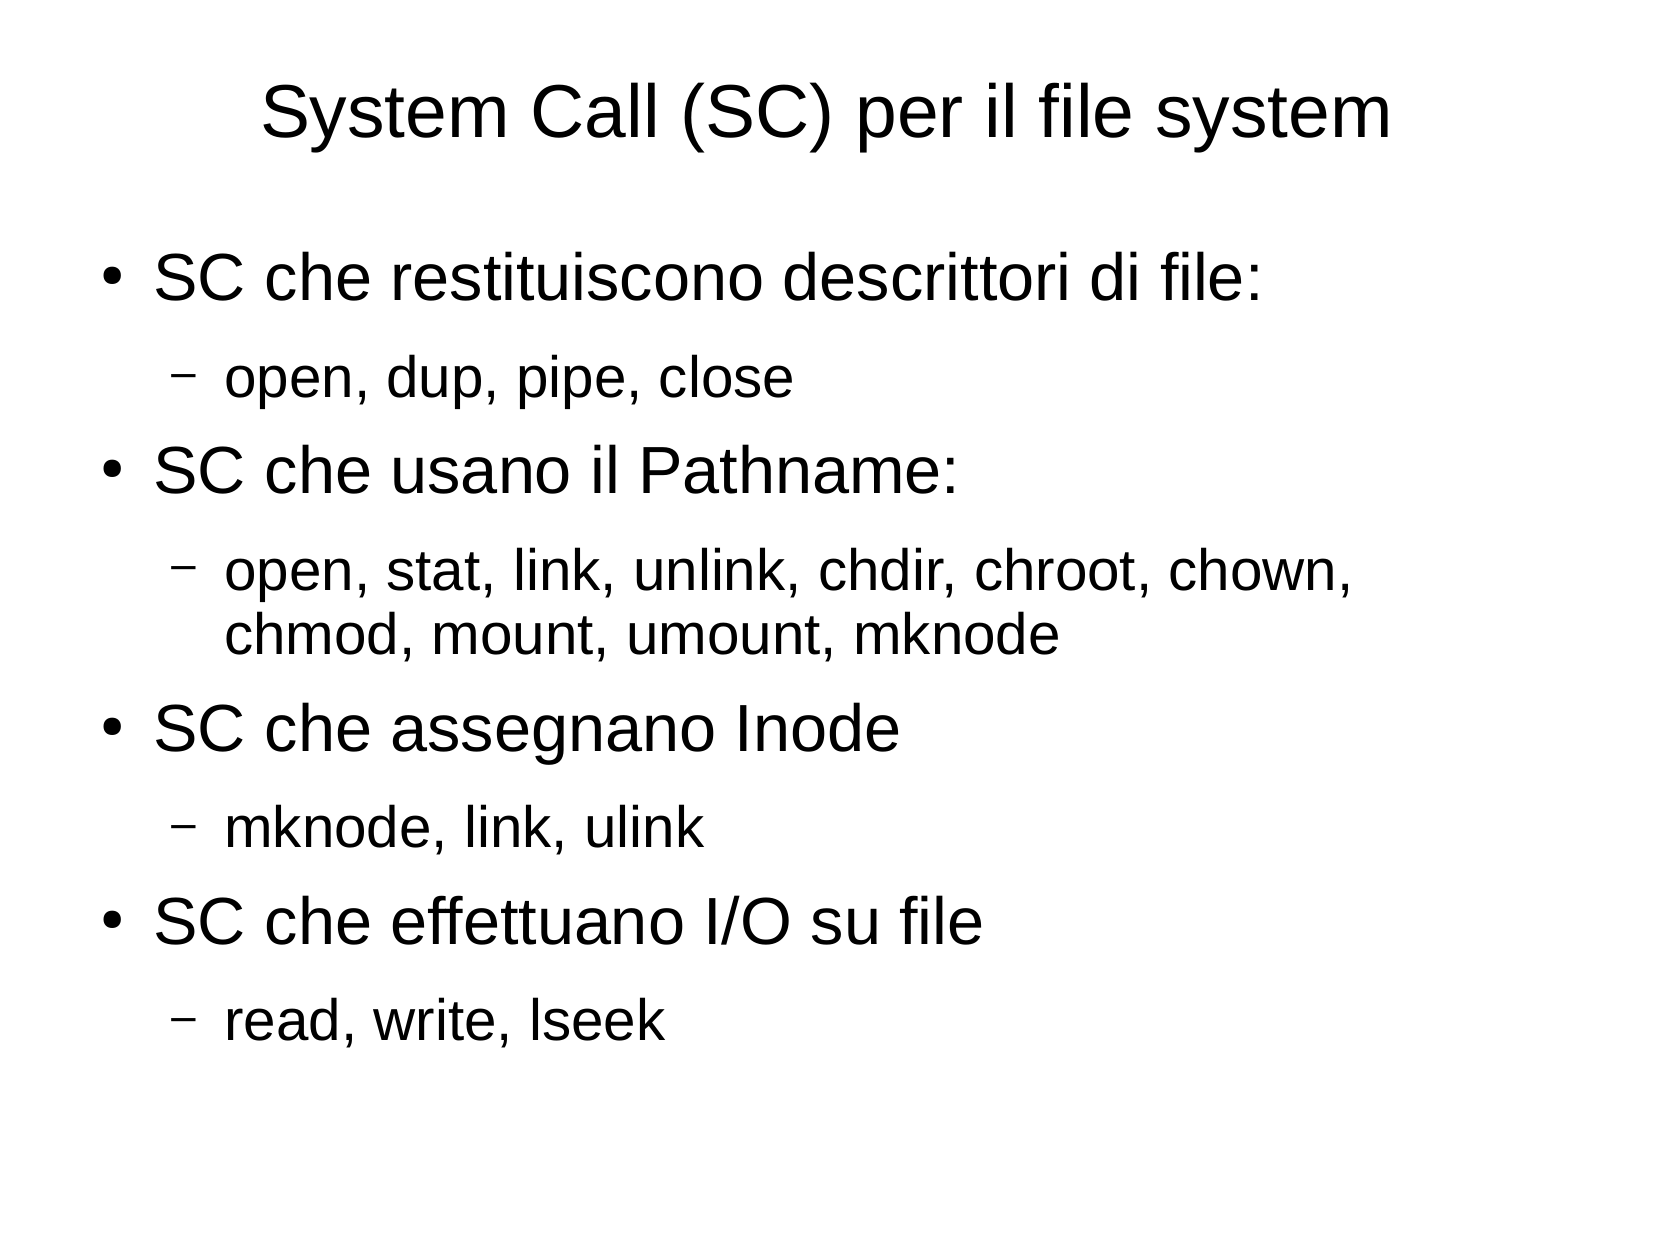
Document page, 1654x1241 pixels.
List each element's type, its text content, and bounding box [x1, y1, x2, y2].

title System Call (SC) per il file system [82, 8, 1571, 216]
list SC che restituiscono descrittori di file: open, dup, pipe, close SC che usano il Pathname: open, stat, link, unlink, chdir, chroot, chown, chmod, mount, umount, mknode SC che assegnano Inode mknode, link, ulink SC che effettuano I/O su file read, write, lseek [82, 240, 1538, 1186]
